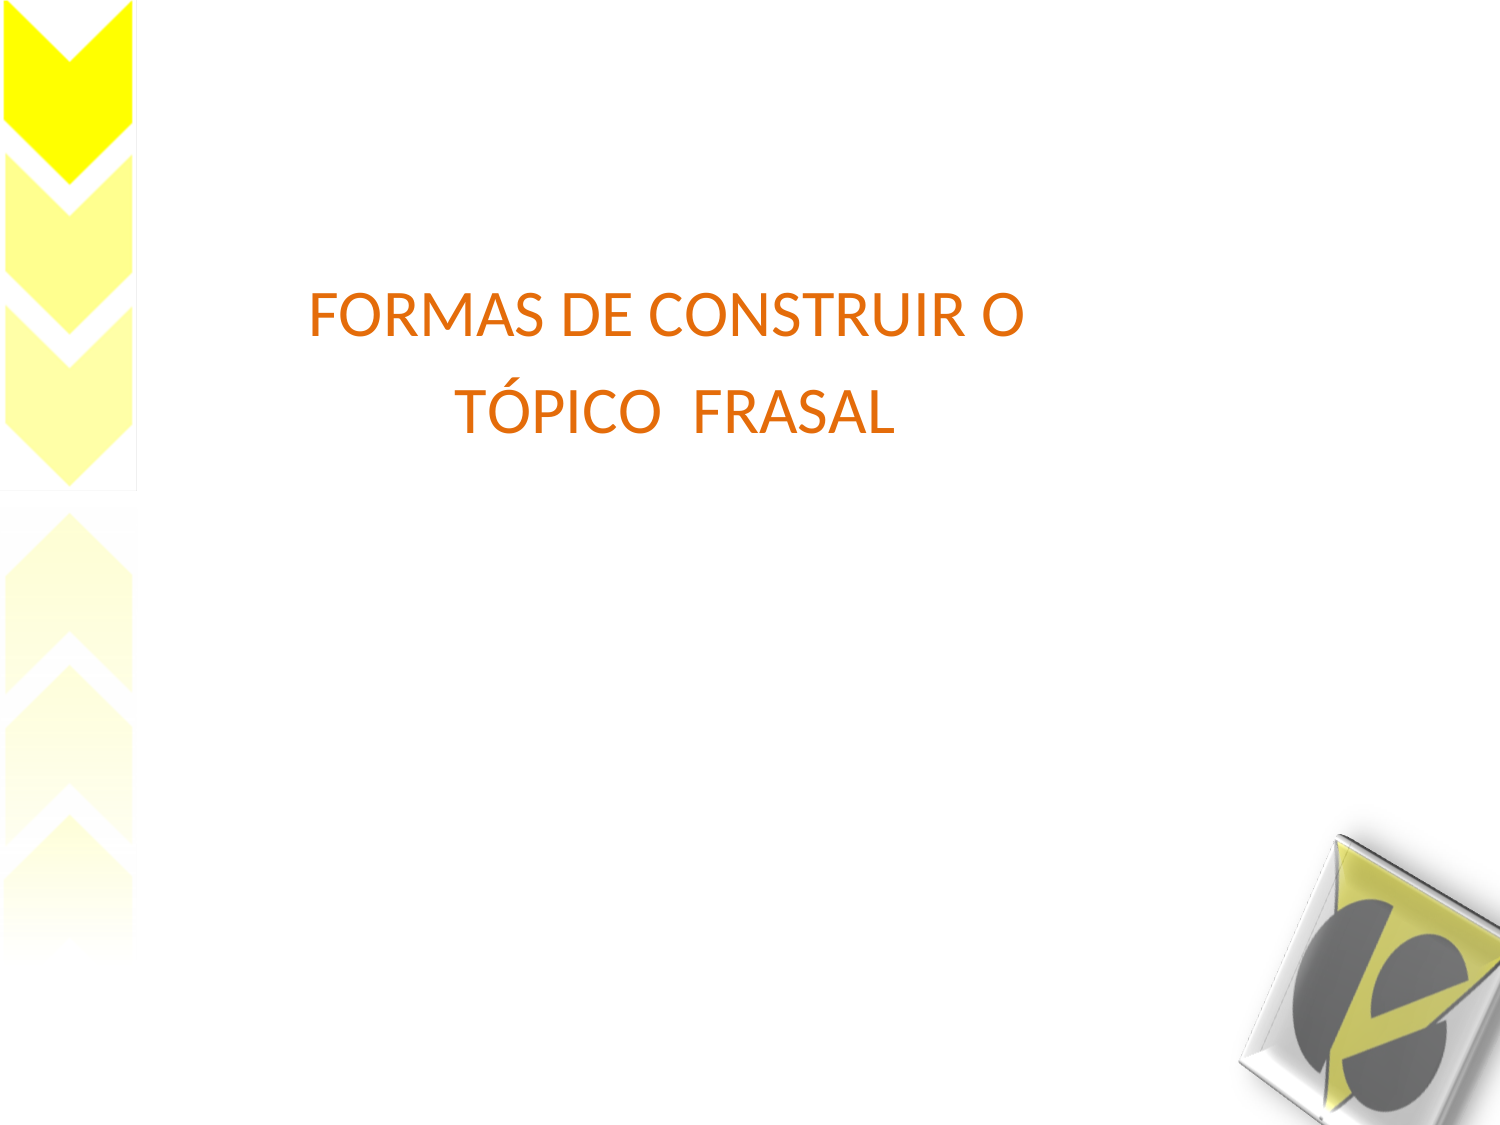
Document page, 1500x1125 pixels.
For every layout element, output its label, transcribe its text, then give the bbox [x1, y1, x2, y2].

picture [0, 0, 140, 262]
list FORMAS DE CONSTRUIR O TÓPICO FRASAL [0, 262, 1351, 1006]
picture [1194, 786, 1500, 1125]
